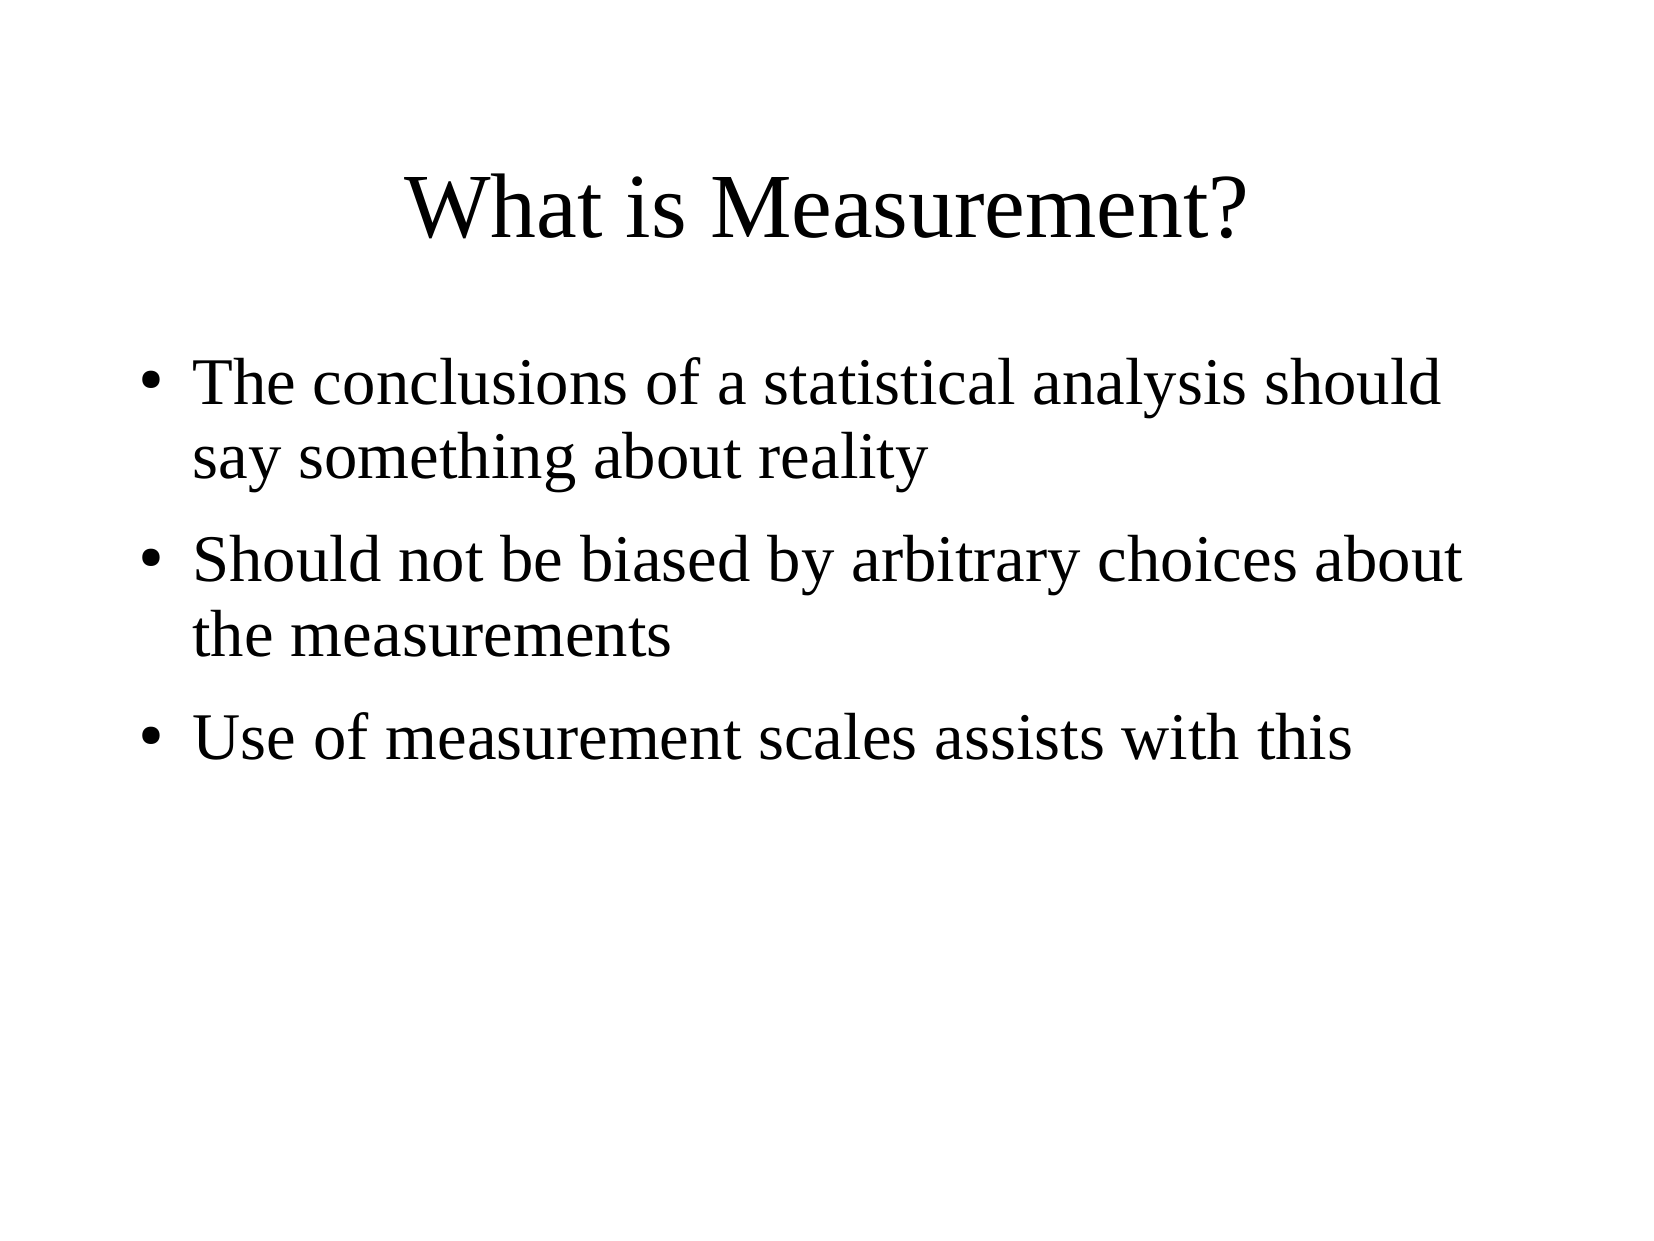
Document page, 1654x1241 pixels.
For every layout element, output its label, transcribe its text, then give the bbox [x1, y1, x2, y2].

list The conclusions of a statistical analysis should say something about reality Should not be biased by arbitrary choices about the measurements Use of measurement scales assists with this [121, 344, 1534, 1127]
title What is Measurement? [121, 102, 1534, 311]
